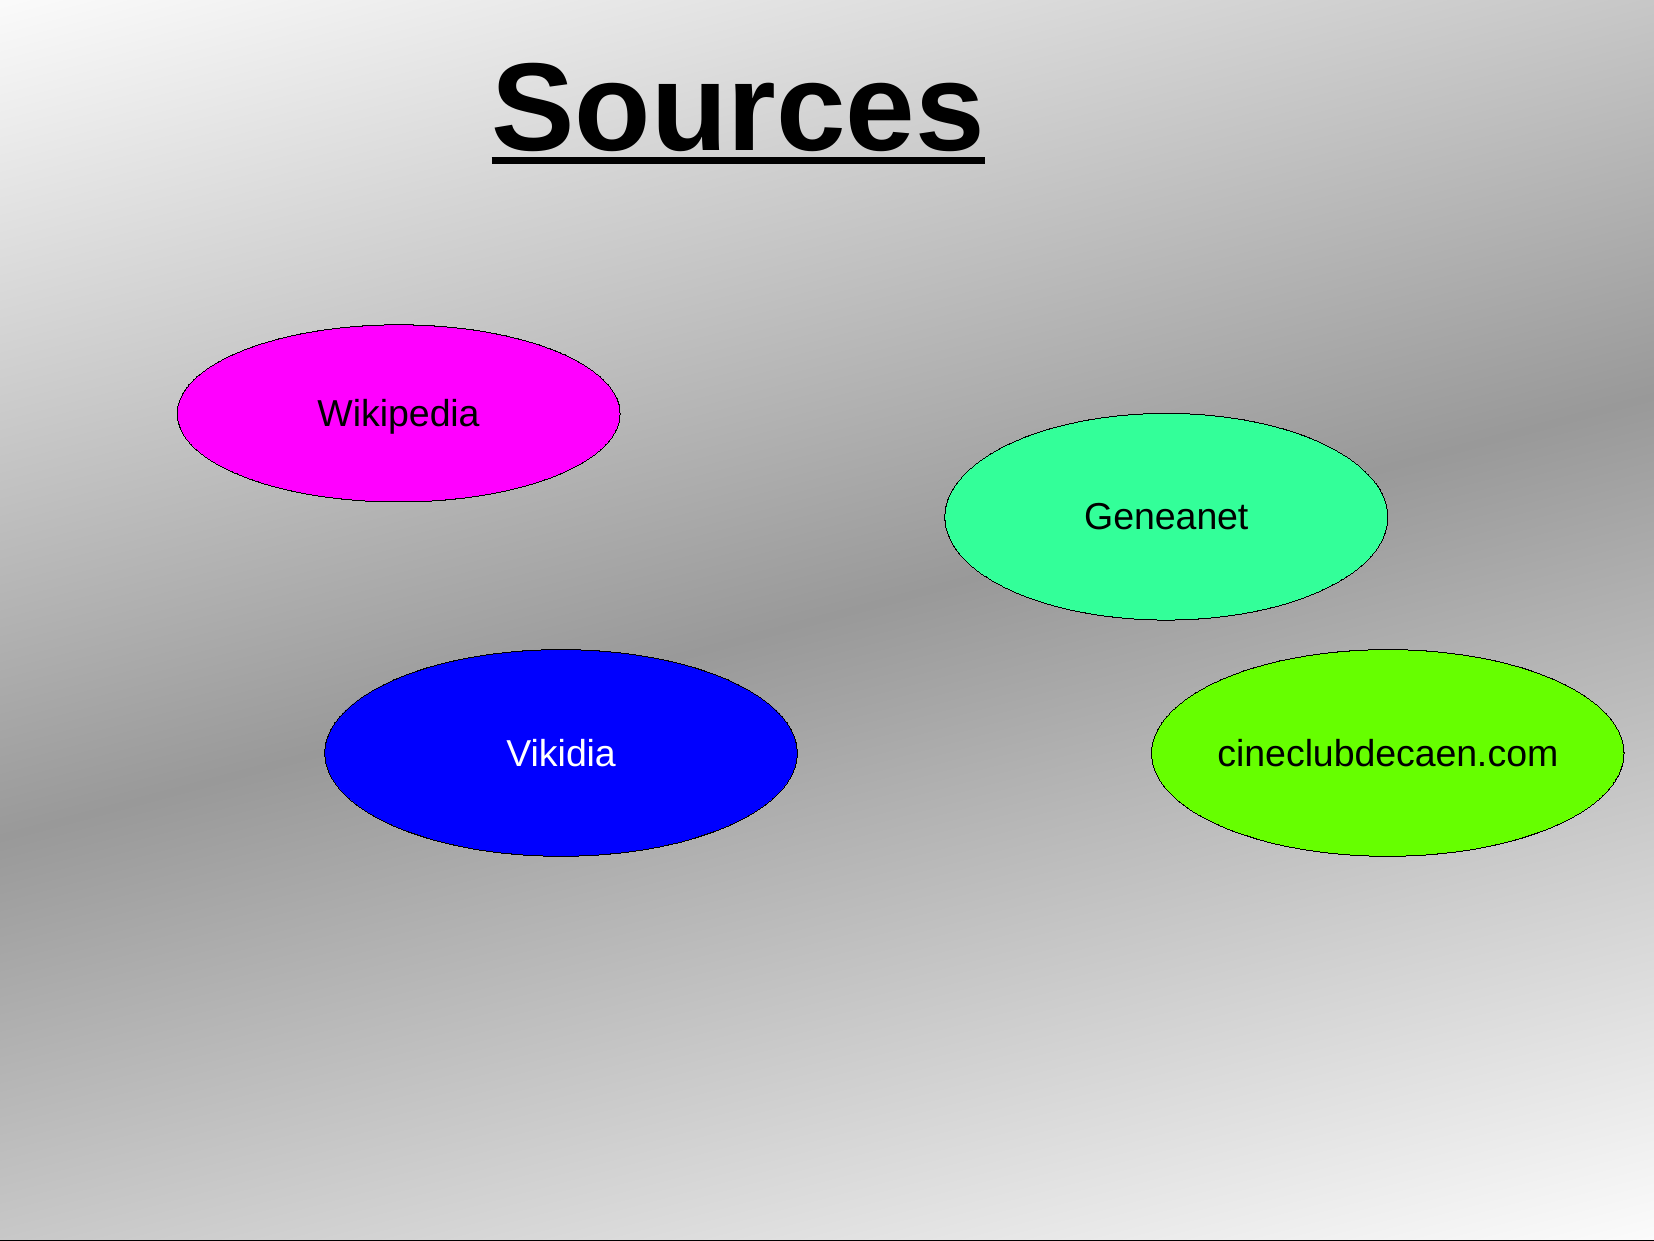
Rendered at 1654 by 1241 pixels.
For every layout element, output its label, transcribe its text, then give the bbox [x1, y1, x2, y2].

text_box Vikidia [324, 649, 798, 857]
text_box cineclubdecaen.com [1151, 649, 1625, 857]
text_box [0, 0, 1654, 1241]
text_box Sources [295, 29, 1182, 185]
text_box Wikipedia [177, 324, 621, 502]
text_box Geneanet [944, 413, 1388, 621]
